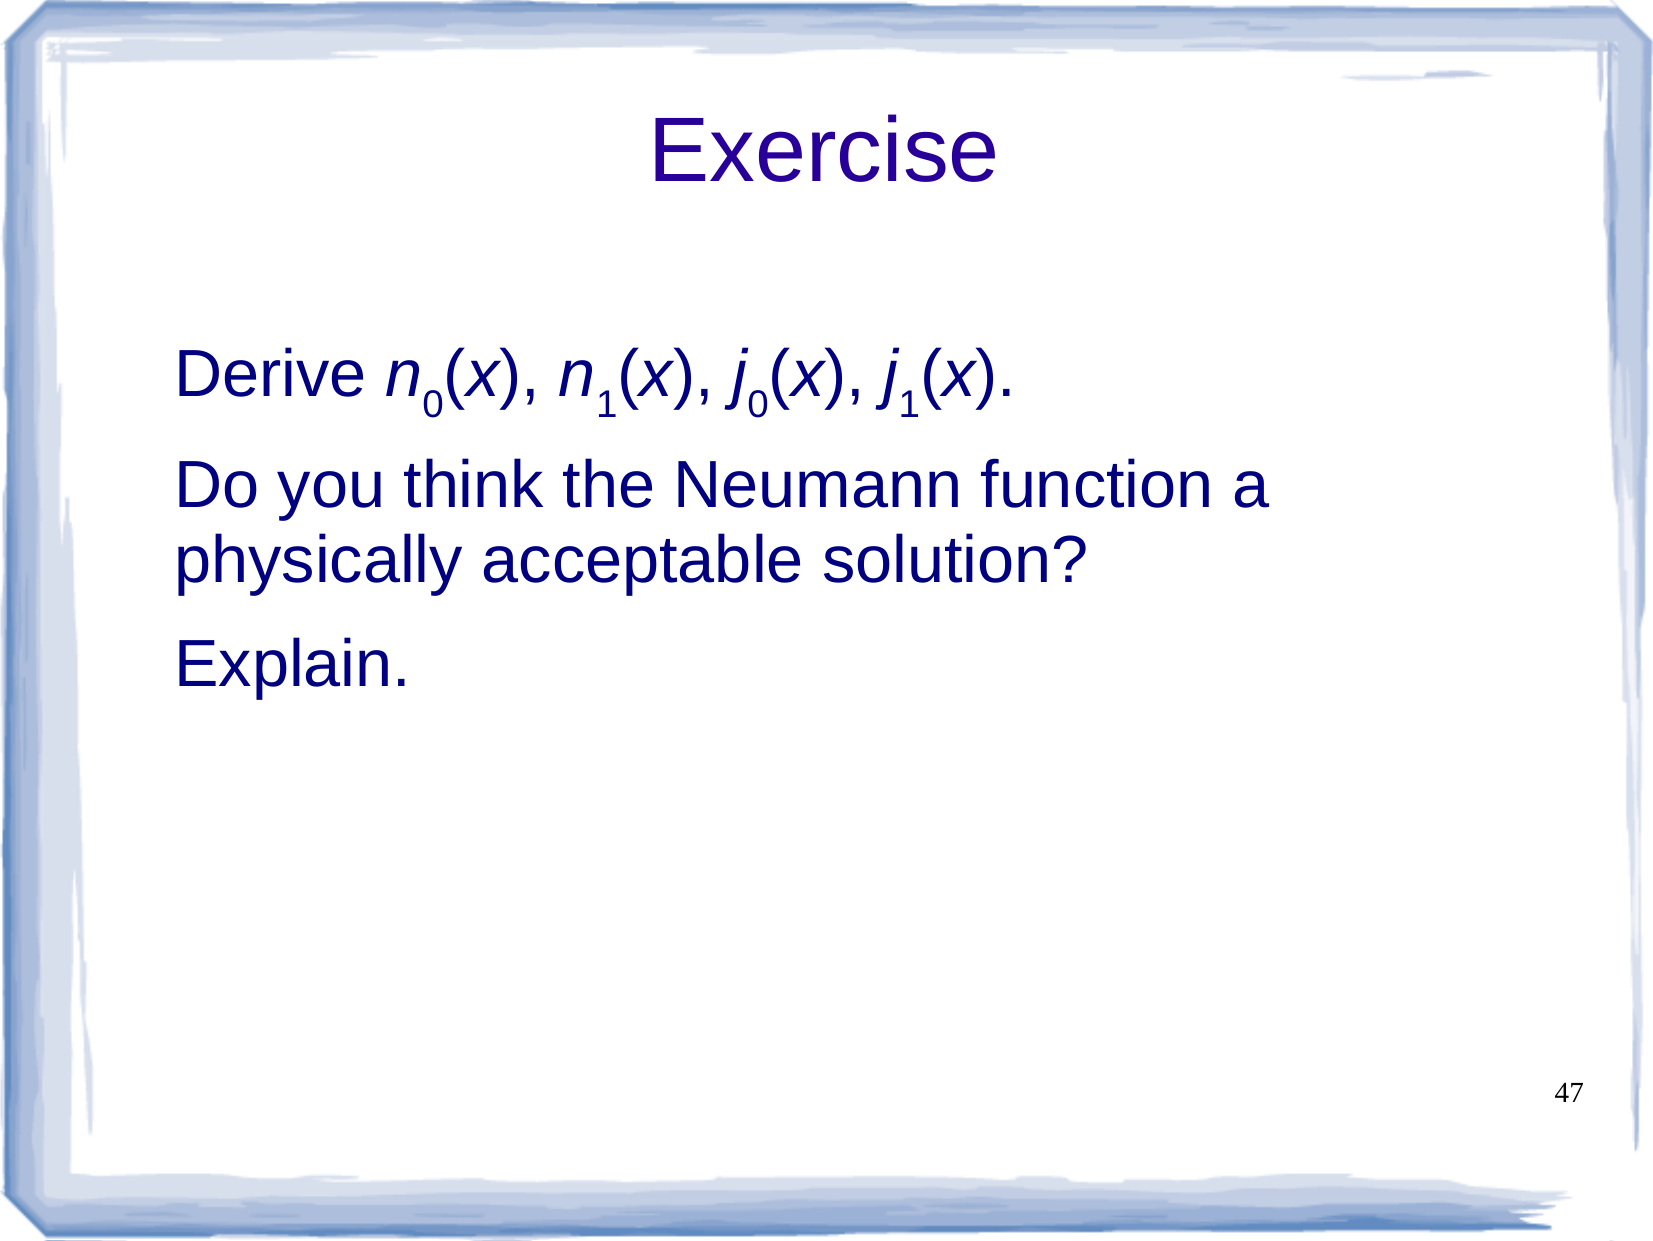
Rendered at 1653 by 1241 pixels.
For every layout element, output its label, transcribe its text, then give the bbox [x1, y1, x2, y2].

picture [0, 0, 1653, 1241]
title Exercise [82, 49, 1567, 253]
list Derive n0(x), n1(x), j0(x), j1(x). Do you think the Neumann function a physically acceptable solution? Explain. [117, 324, 1567, 1144]
